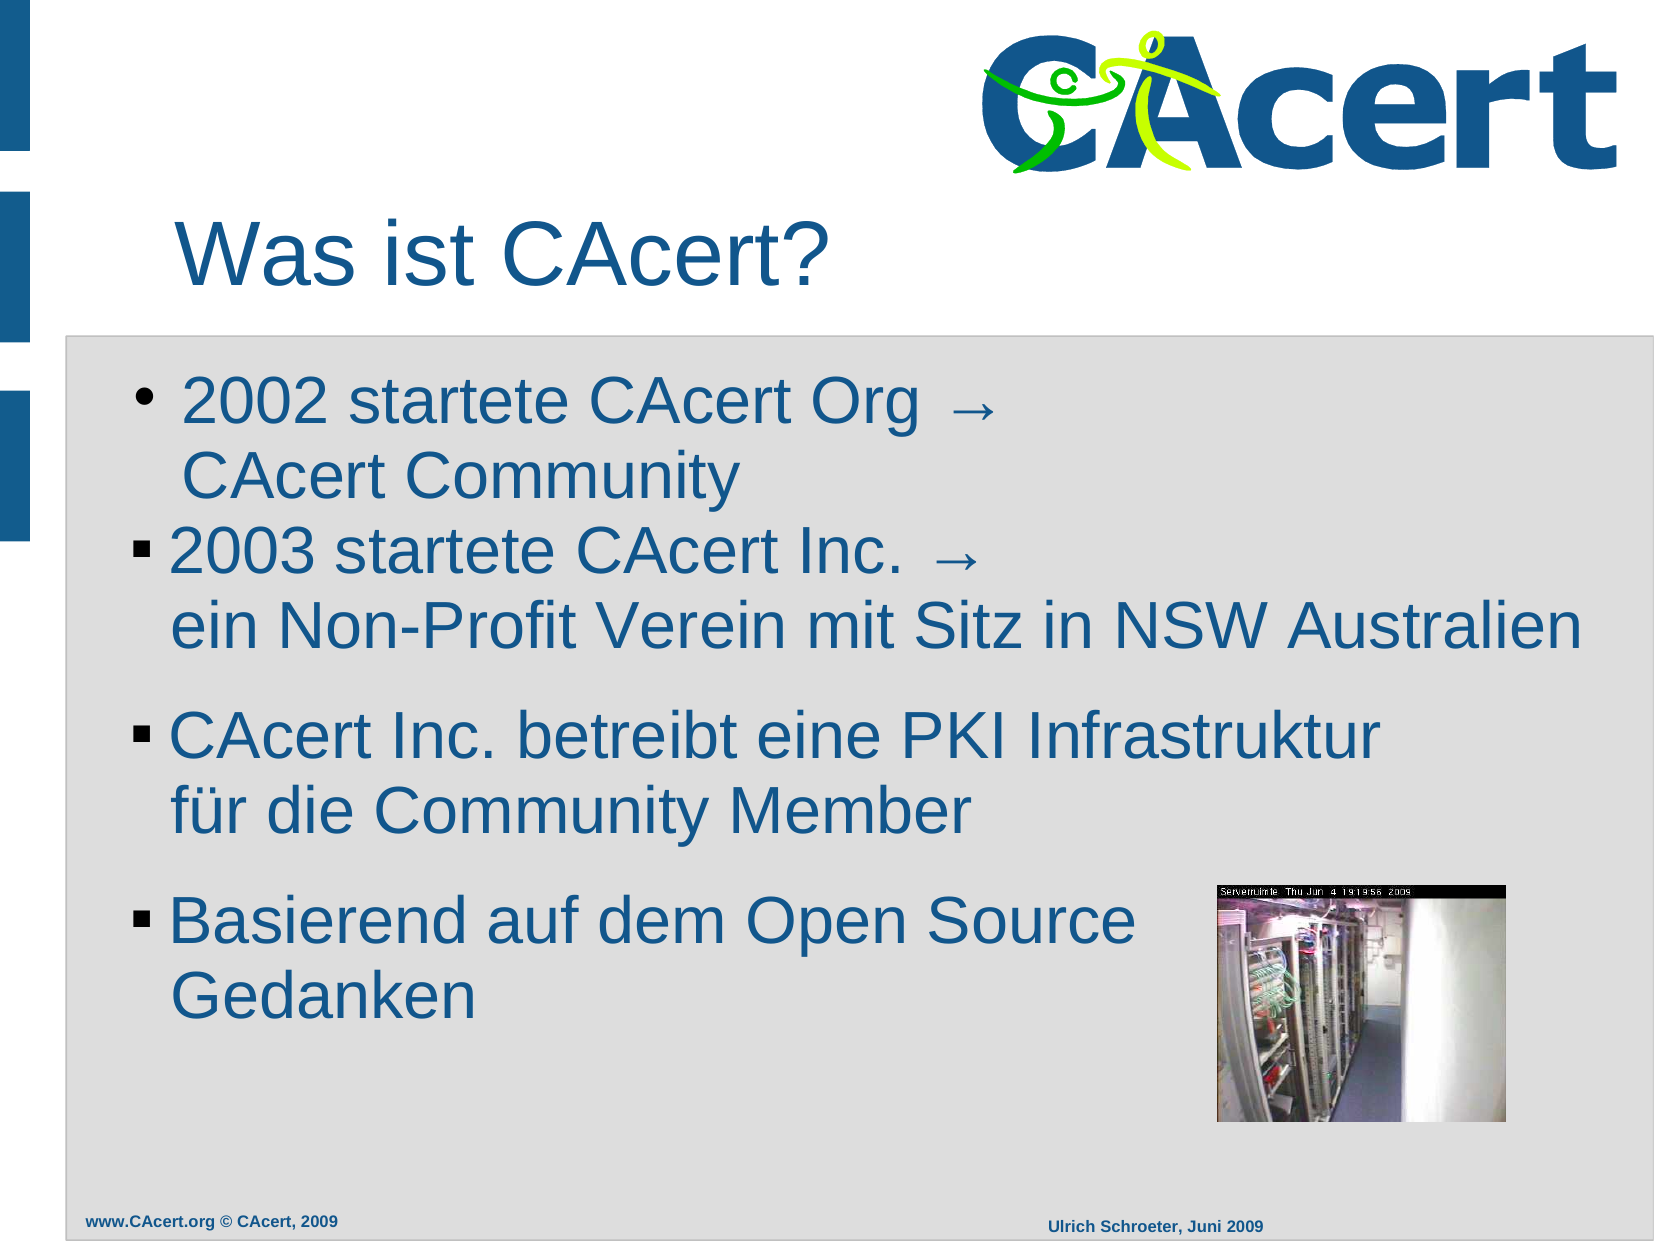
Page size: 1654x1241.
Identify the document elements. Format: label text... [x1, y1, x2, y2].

text_box Was ist CAcert? [118, 195, 837, 313]
text_box 2002 startete CAcert Org → CAcert Community 2003 startete CAcert Inc. → ein Non-Profit Verein mit Sitz in NSW Australien CAcert Inc. betreibt eine PKI Infrastruktur für die Community Member Basierend auf dem Open Source Gedanken [118, 355, 1600, 1040]
picture [1217, 885, 1506, 1123]
